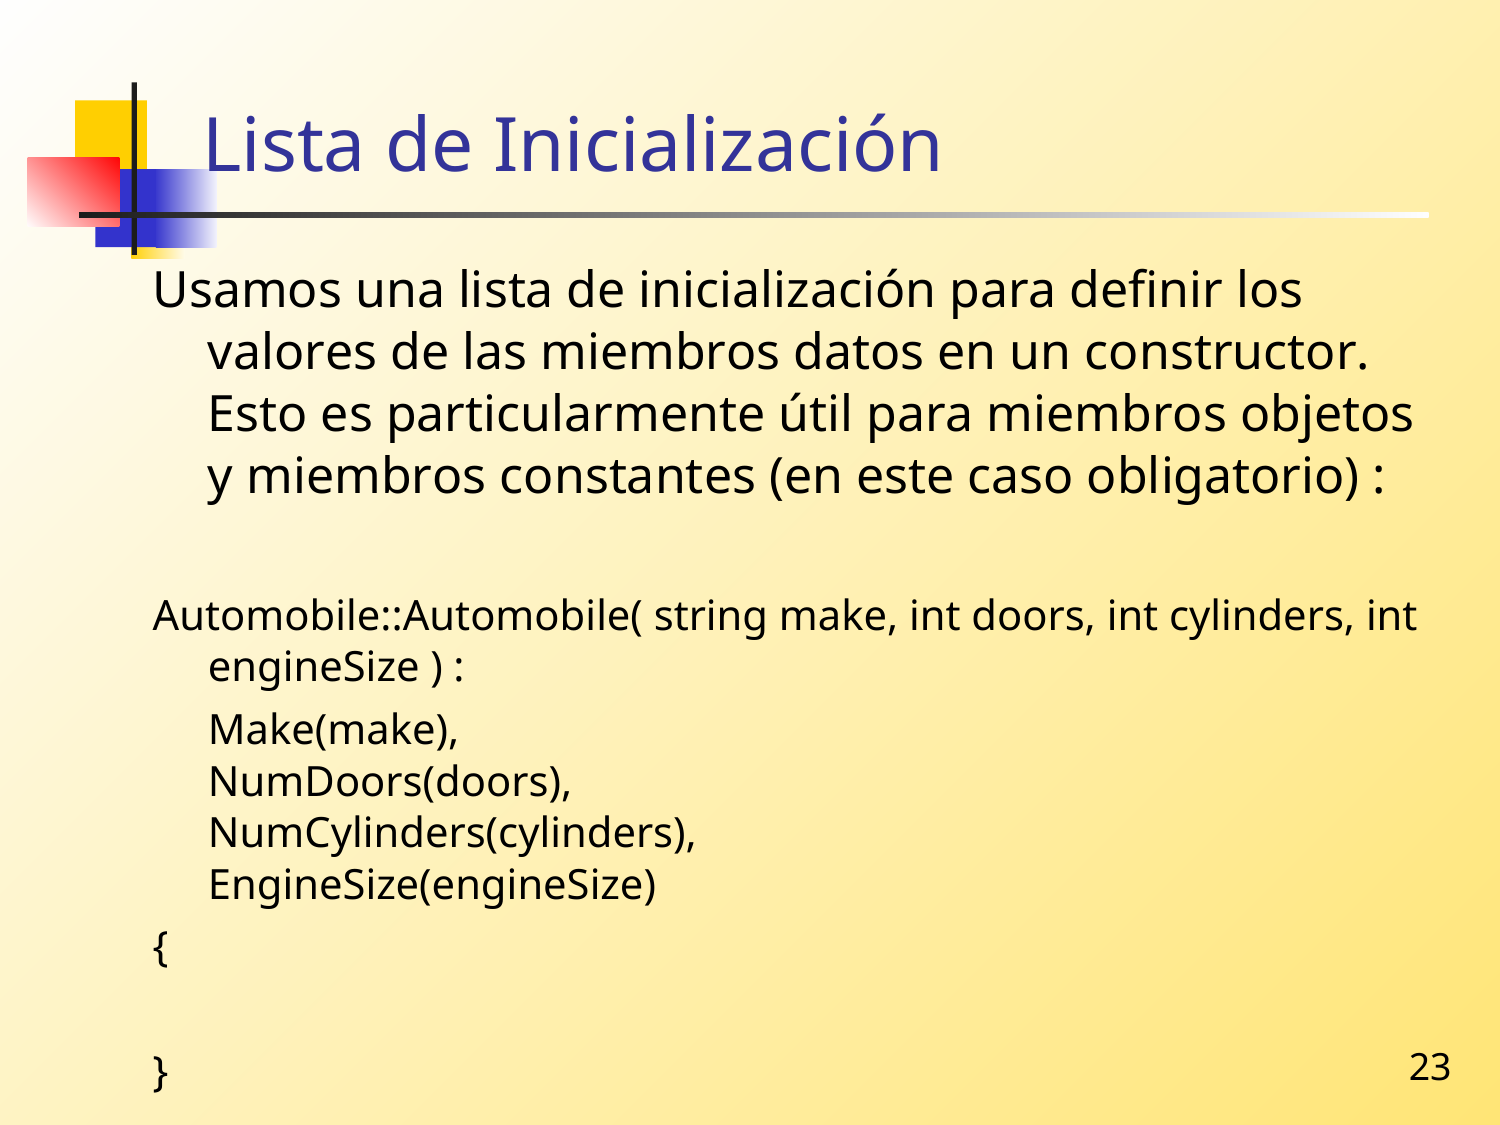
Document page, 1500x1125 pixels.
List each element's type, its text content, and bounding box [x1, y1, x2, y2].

list Usamos una lista de inicialización para definir los valores de las miembros datos en un constructor. Esto es particularmente útil para miembros objetos y miembros constantes (en este caso obligatorio) : Automobile::Automobile( string make, int doors, int cylinders, int engineSize ) : Make(make), NumDoors(doors), NumCylinders(cylinders), EngineSize(engineSize)‏ { } [137, 249, 1463, 1013]
title Lista de Inicialización [187, 37, 1466, 201]
